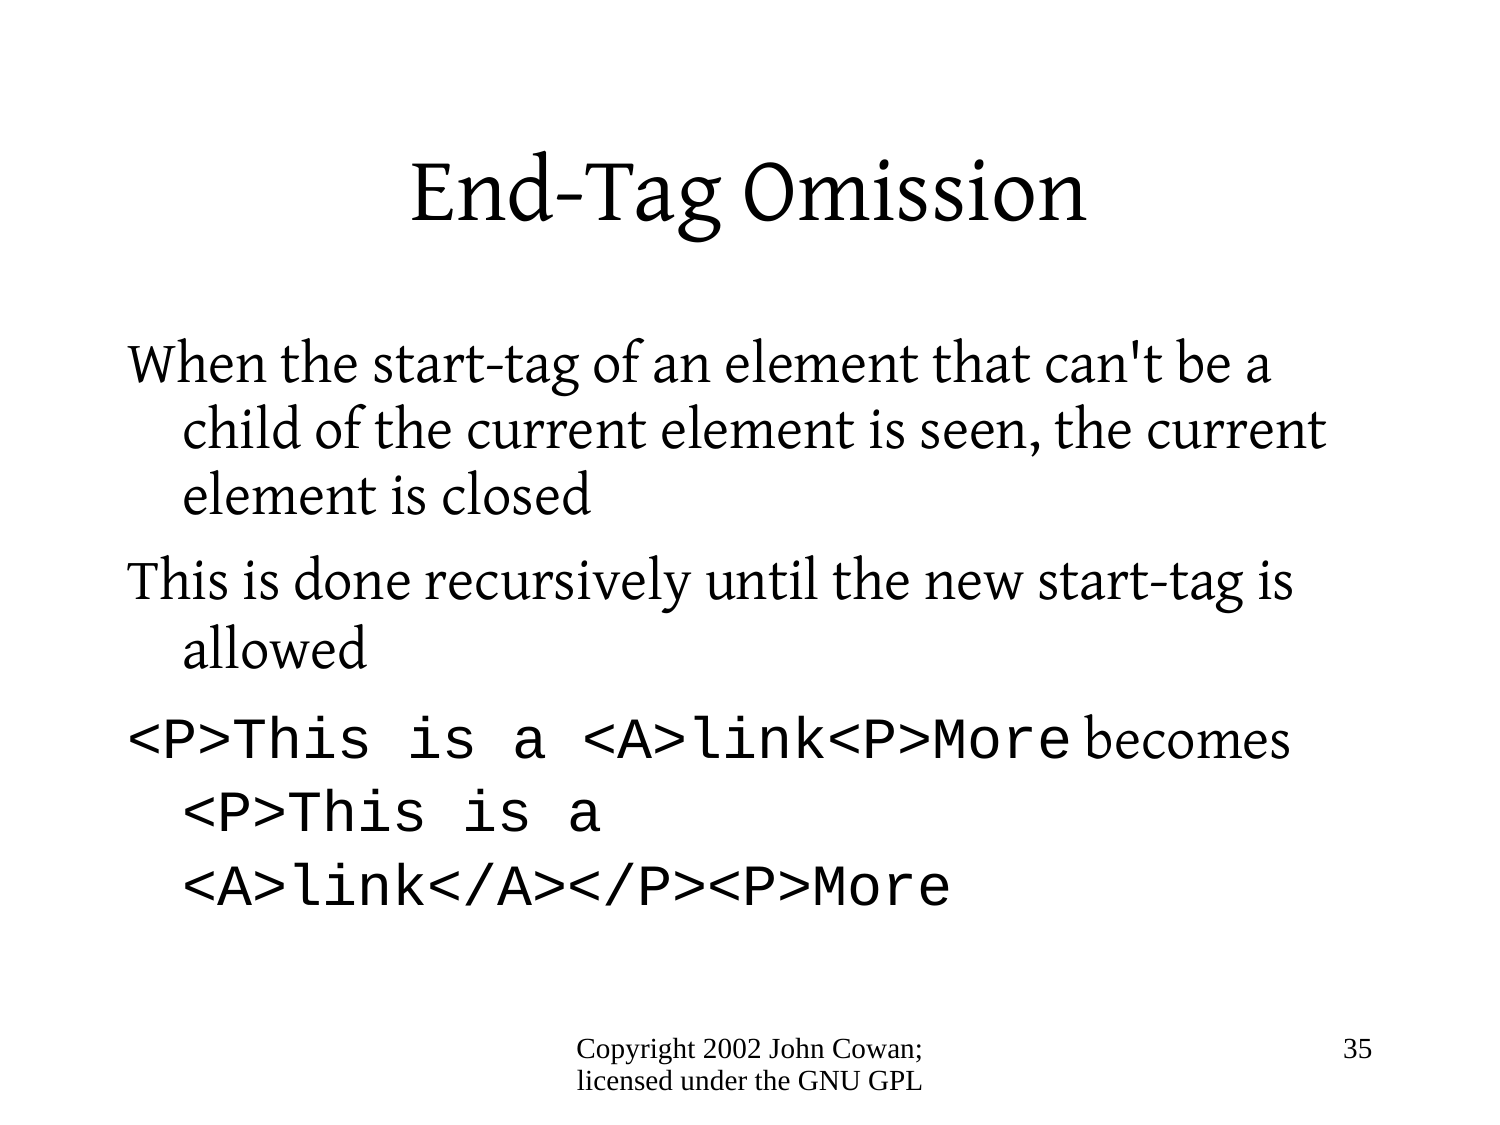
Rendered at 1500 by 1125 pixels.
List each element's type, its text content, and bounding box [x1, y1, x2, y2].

list When the start-tag of an element that can't be a child of the current element is seen, the current element is closed This is done recursively until the new start-tag is allowed <P>This is a <A>link<P>More becomes <P>This is a <A>link</A></P><P>More [112, 324, 1388, 1017]
text_box 35 [1074, 1025, 1388, 1074]
title End-Tag Omission [112, 99, 1388, 288]
text_box Copyright 2002 John Cowan; licensed under the GNU GPL [512, 1025, 988, 1107]
